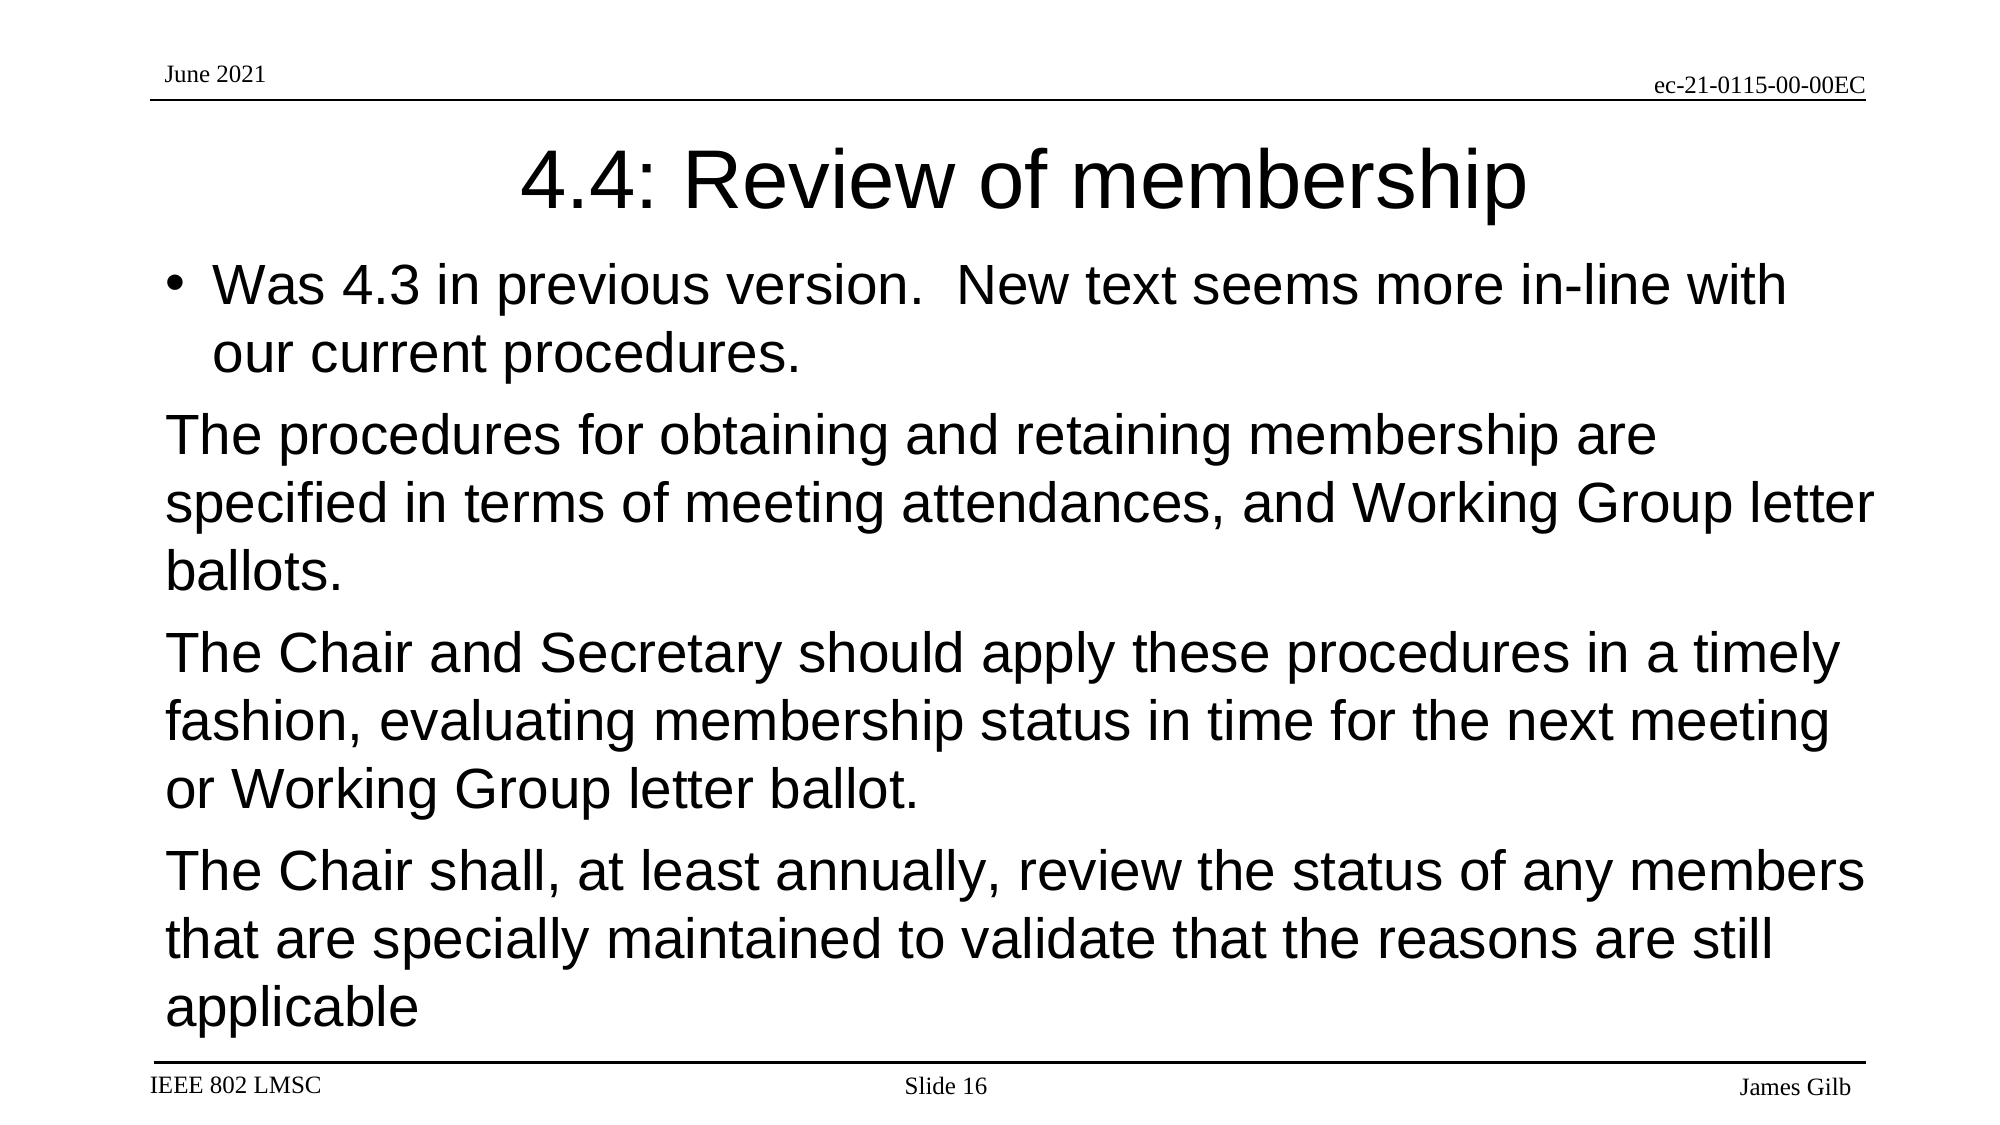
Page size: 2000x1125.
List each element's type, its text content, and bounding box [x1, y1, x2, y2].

list Was 4.3 in previous version. New text seems more in-line with our current procedures. The procedures for obtaining and retaining membership are specified in terms of meeting attendances, and Working Group letter ballots. The Chair and Secretary should apply these procedures in a timely fashion, evaluating membership status in time for the next meeting or Working Group letter ballot. The Chair shall, at least annually, review the status of any members that are specially maintained to validate that the reasons are still applicable [149, 239, 1900, 1051]
title 4.4: Review of membership [149, 112, 1900, 238]
